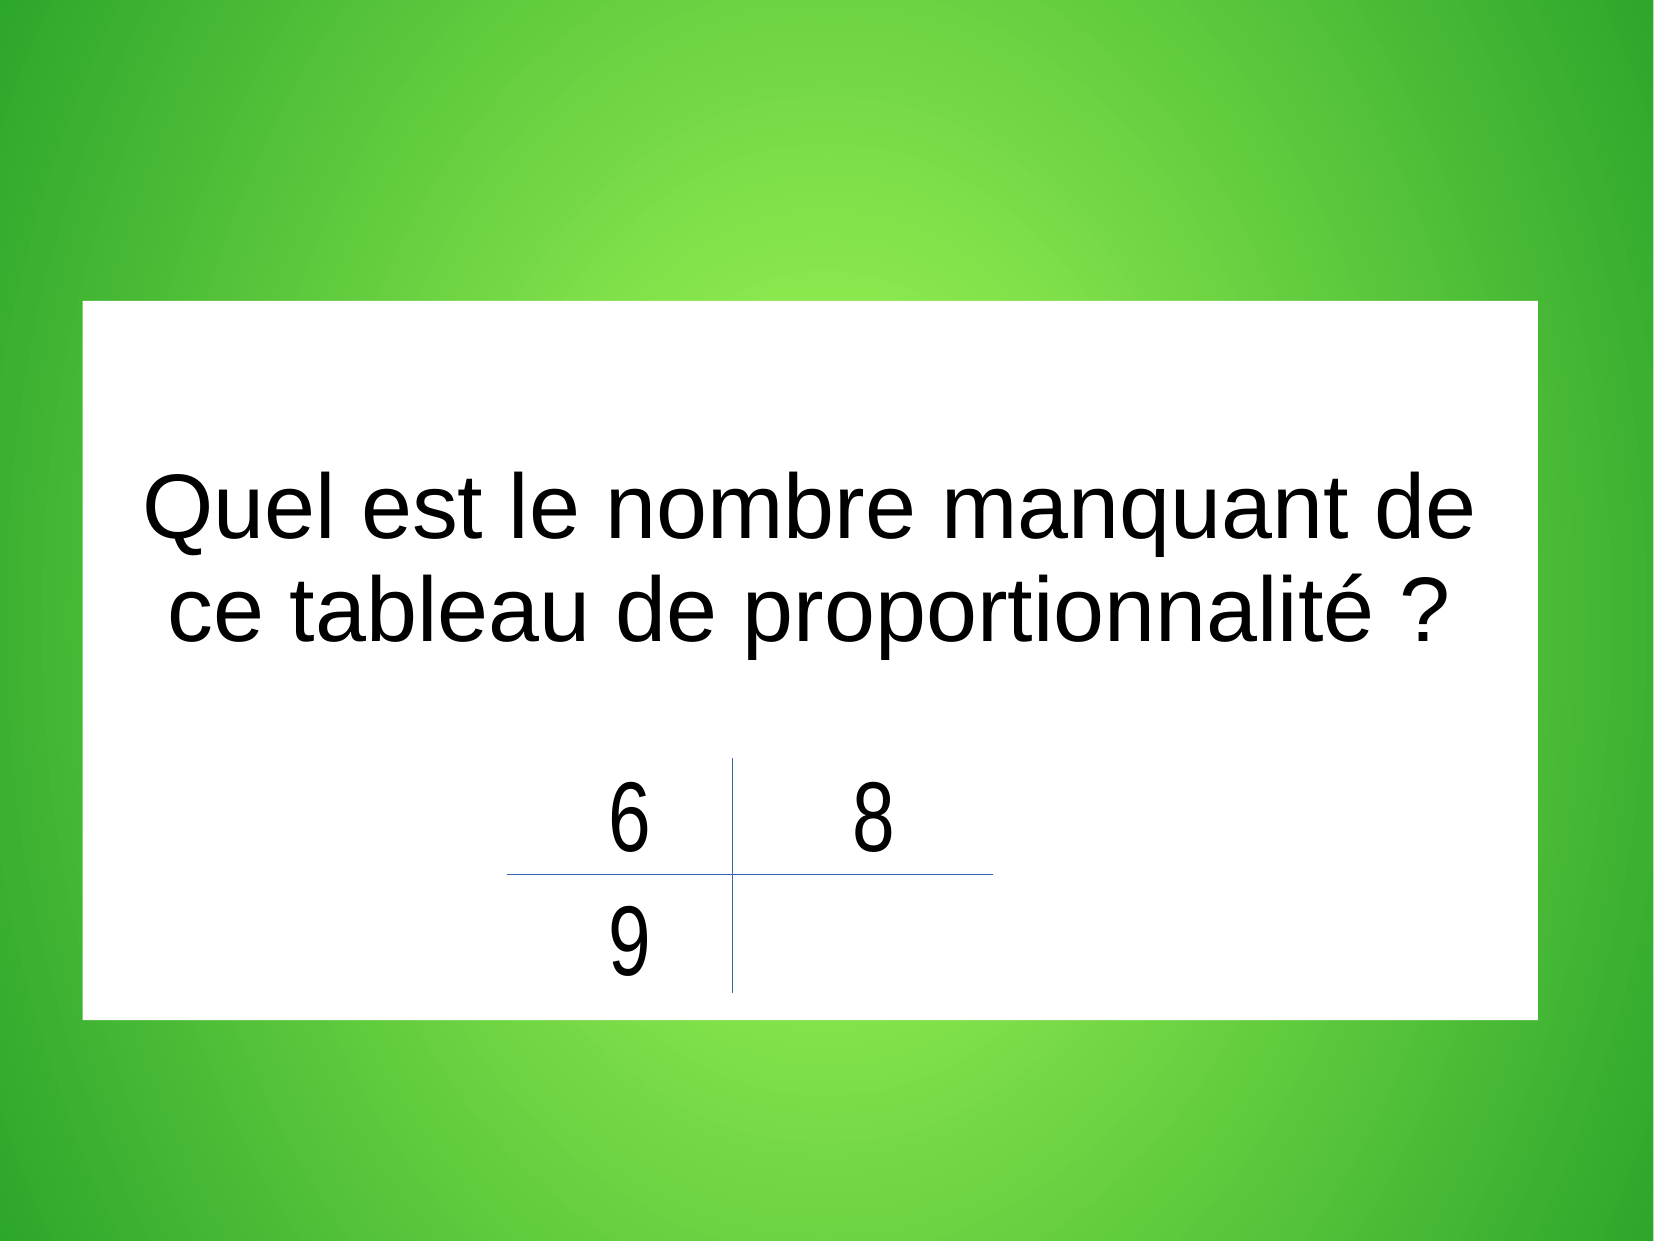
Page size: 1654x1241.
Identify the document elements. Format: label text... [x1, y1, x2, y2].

chart [507, 755, 1489, 1075]
picture [0, 0, 1654, 1241]
text_box [82, 290, 1571, 1010]
text_box Quel est le nombre manquant de ce tableau de proportionnalité ? [82, 300, 1538, 1021]
